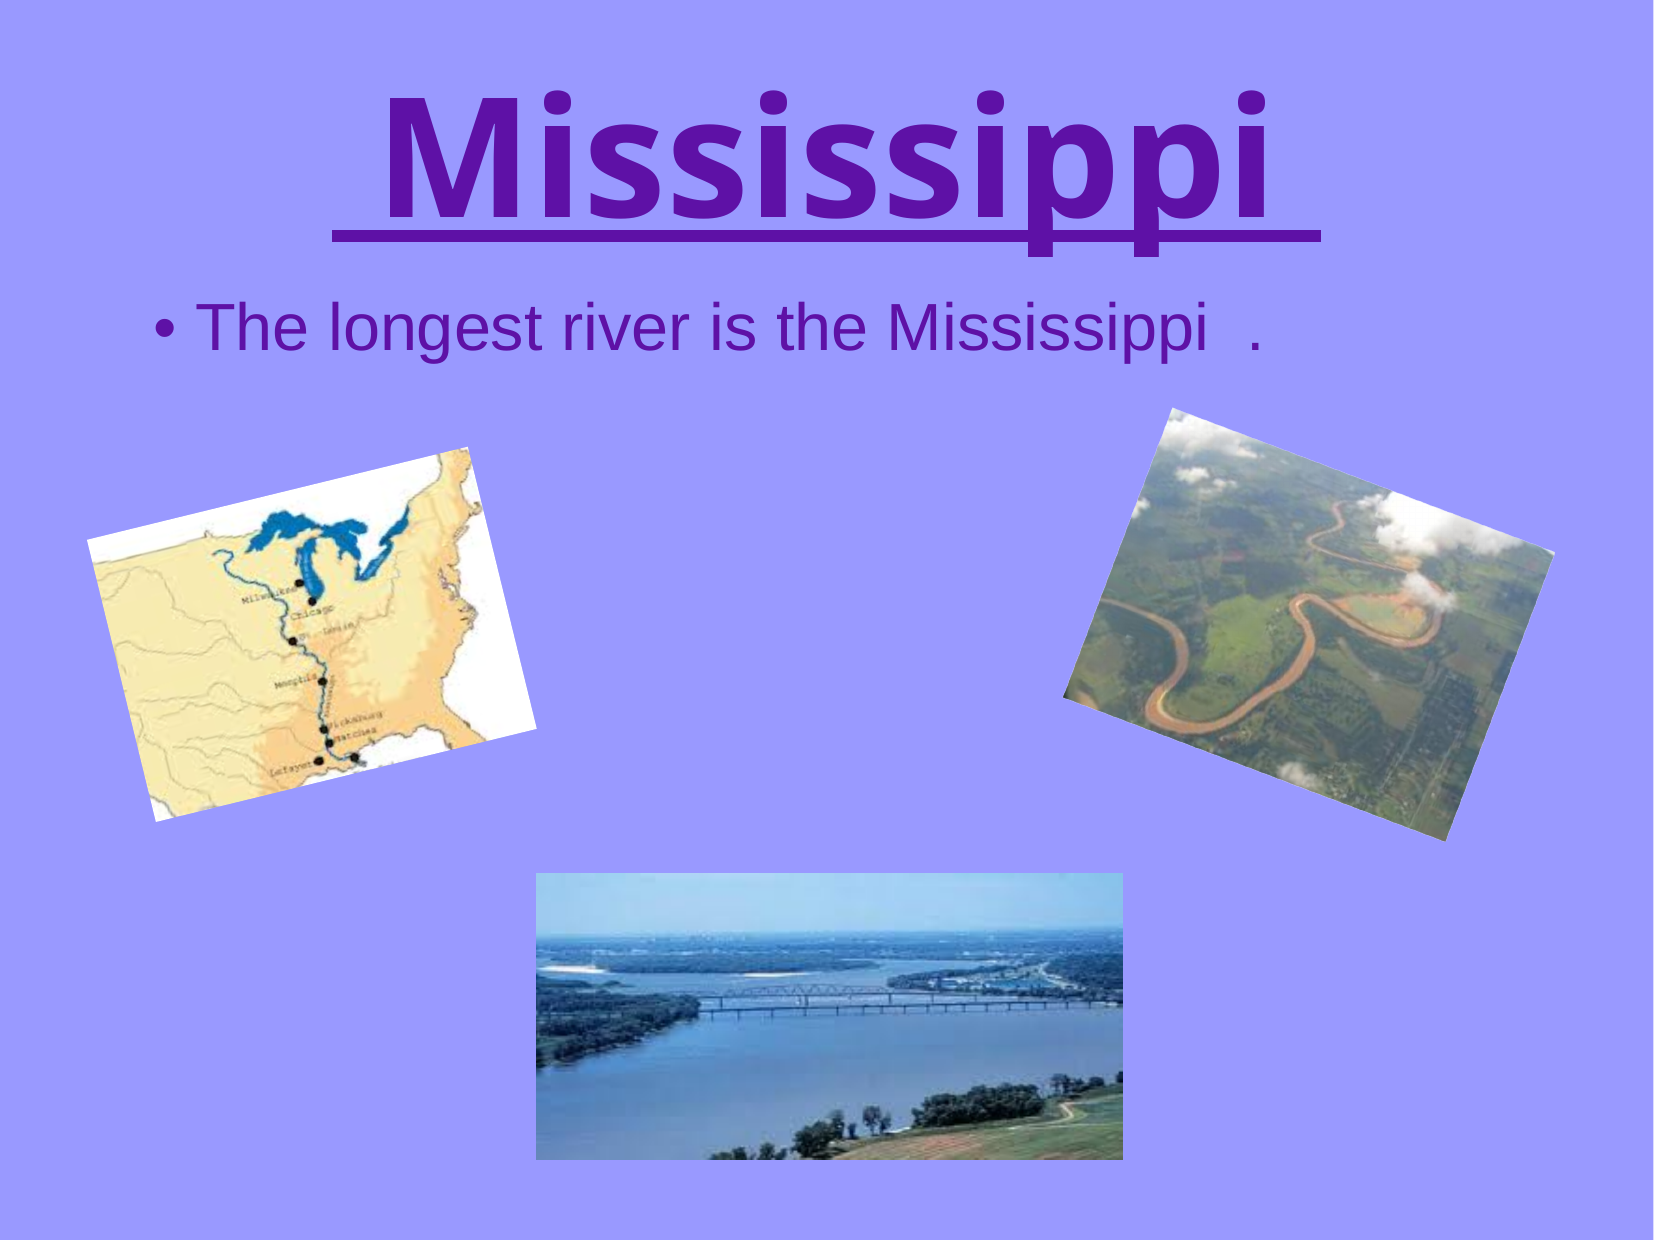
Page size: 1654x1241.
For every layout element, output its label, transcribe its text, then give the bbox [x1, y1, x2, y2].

picture [86, 446, 537, 822]
picture [1062, 407, 1555, 842]
picture [536, 873, 1123, 1160]
title Mississippi [82, 48, 1571, 258]
list • The longest river is the Mississippi . [82, 290, 1571, 1109]
